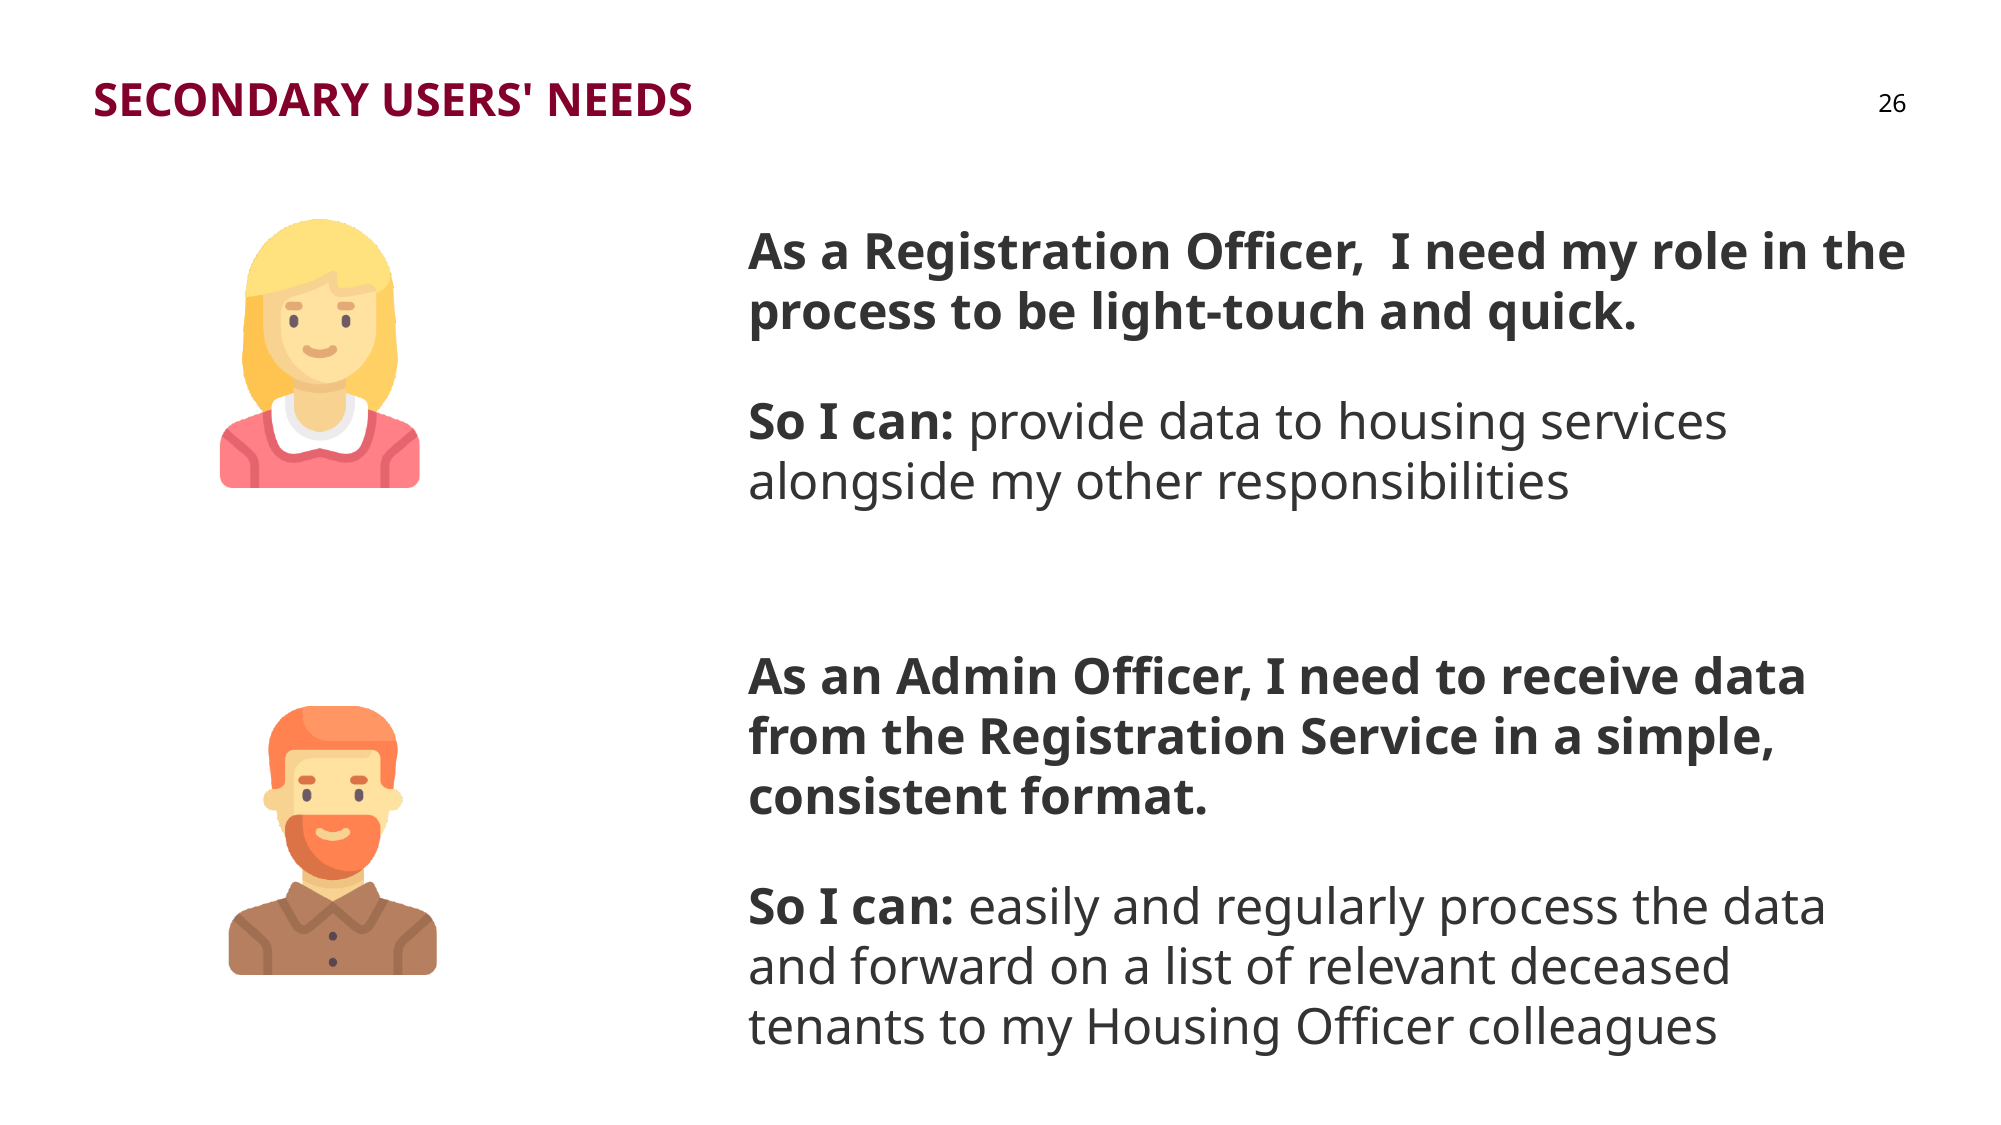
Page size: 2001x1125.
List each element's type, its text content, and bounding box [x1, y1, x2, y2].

picture [198, 706, 467, 975]
list As a Registration Officer, I need my role in the process to be light-touch and quick. So I can: provide data to housing services alongside my other responsibilities As an Admin Officer, I need to receive data from the Registration Service in a simple, consistent format. So I can: easily and regularly process the data and forward on a list of relevant deceased tenants to my Housing Officer colleagues [748, 219, 1911, 1055]
picture [185, 219, 454, 488]
slide_number 1 [1850, 87, 1907, 148]
title SECONDARY USERS' NEEDS [93, 70, 1809, 215]
